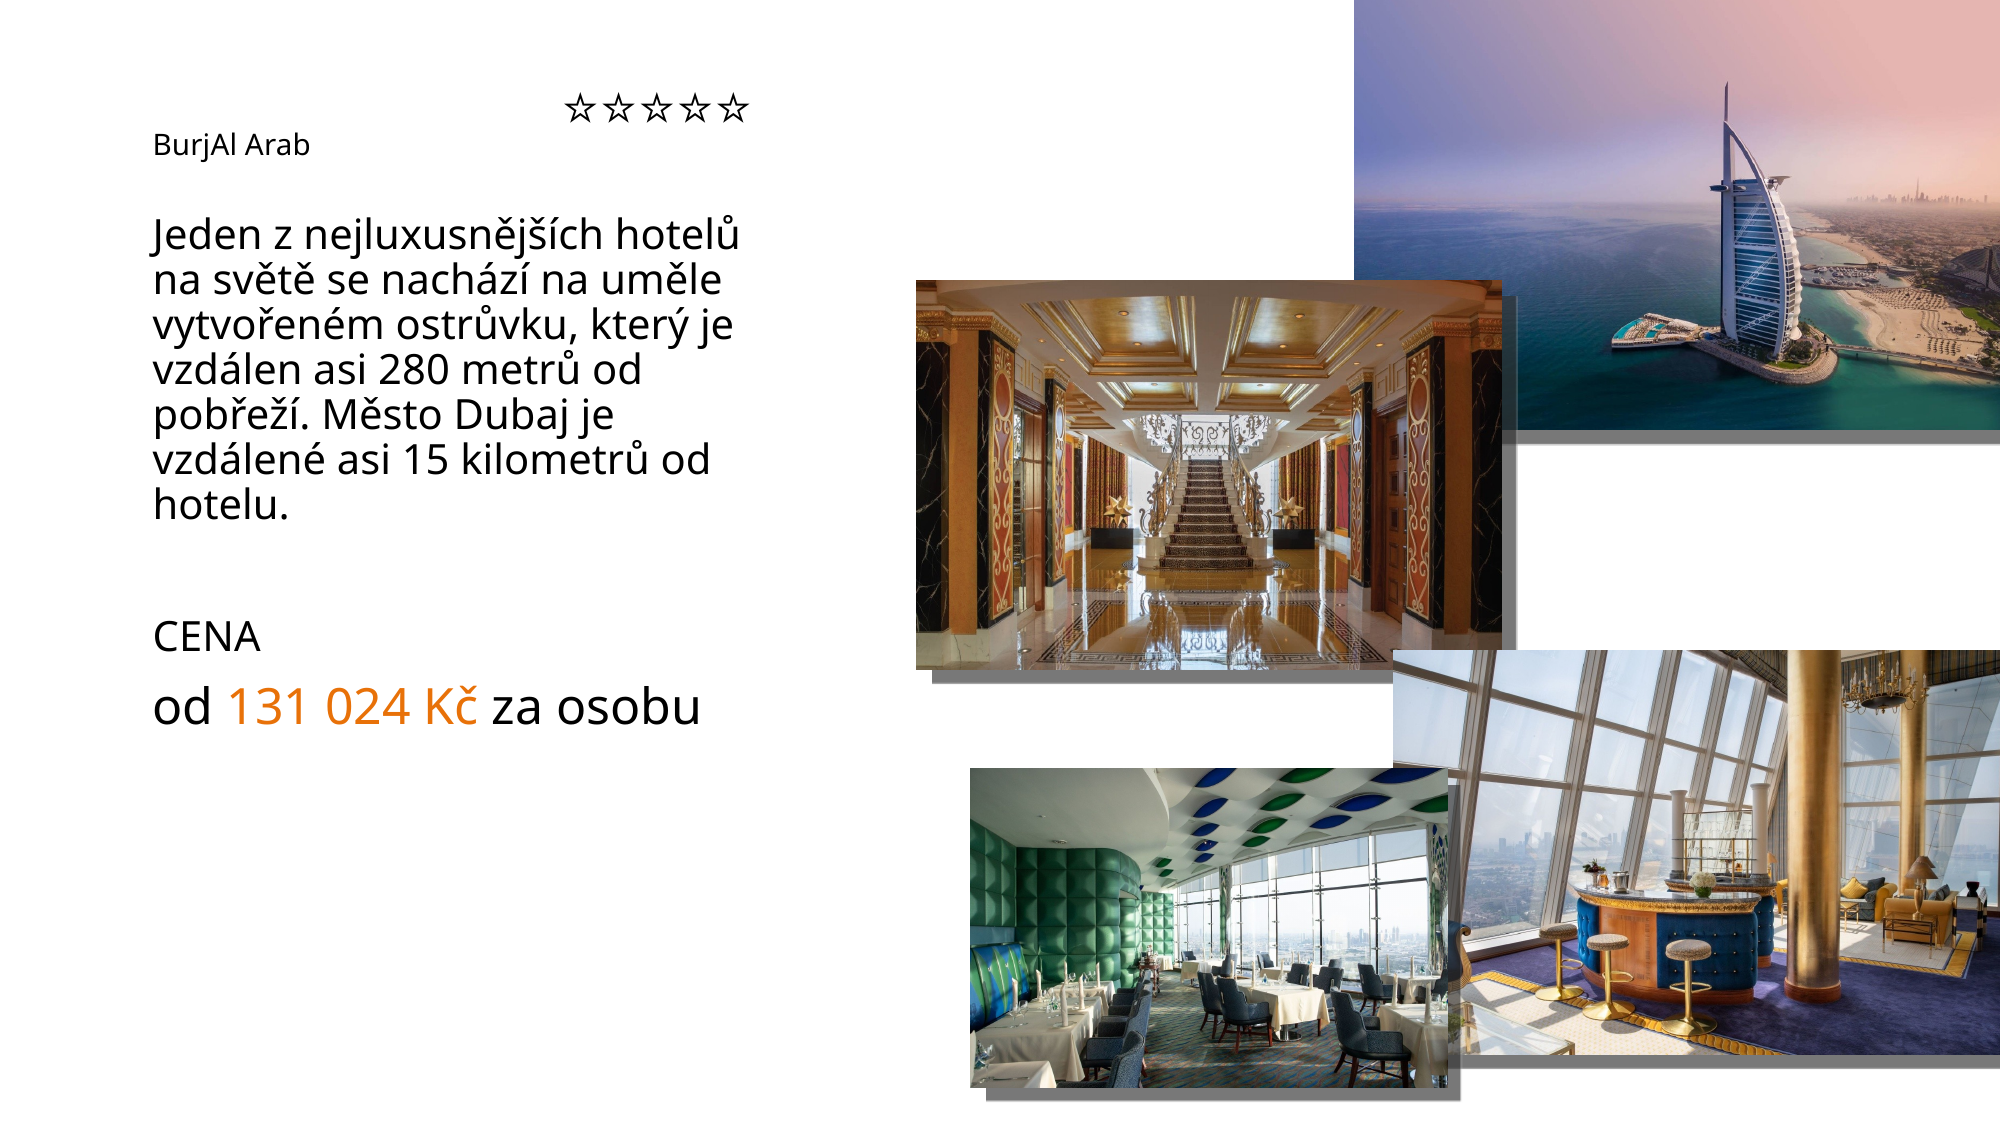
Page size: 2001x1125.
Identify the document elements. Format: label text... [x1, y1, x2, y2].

list Jeden z nejluxusnějších hotelů na světě se nachází na uměle vytvořeném ostrůvku, který je vzdálen asi 280 metrů od pobřeží. Město Dubaj je vzdálené asi 15 kilometrů od hotelu. CENA od 131 024 Kč za osobu [137, 205, 783, 963]
title Burj Al Arab [137, 118, 753, 205]
picture [916, 0, 2000, 1088]
text_box ⭐⭐⭐⭐⭐ [546, 65, 989, 147]
picture [1595, 360, 1604, 371]
